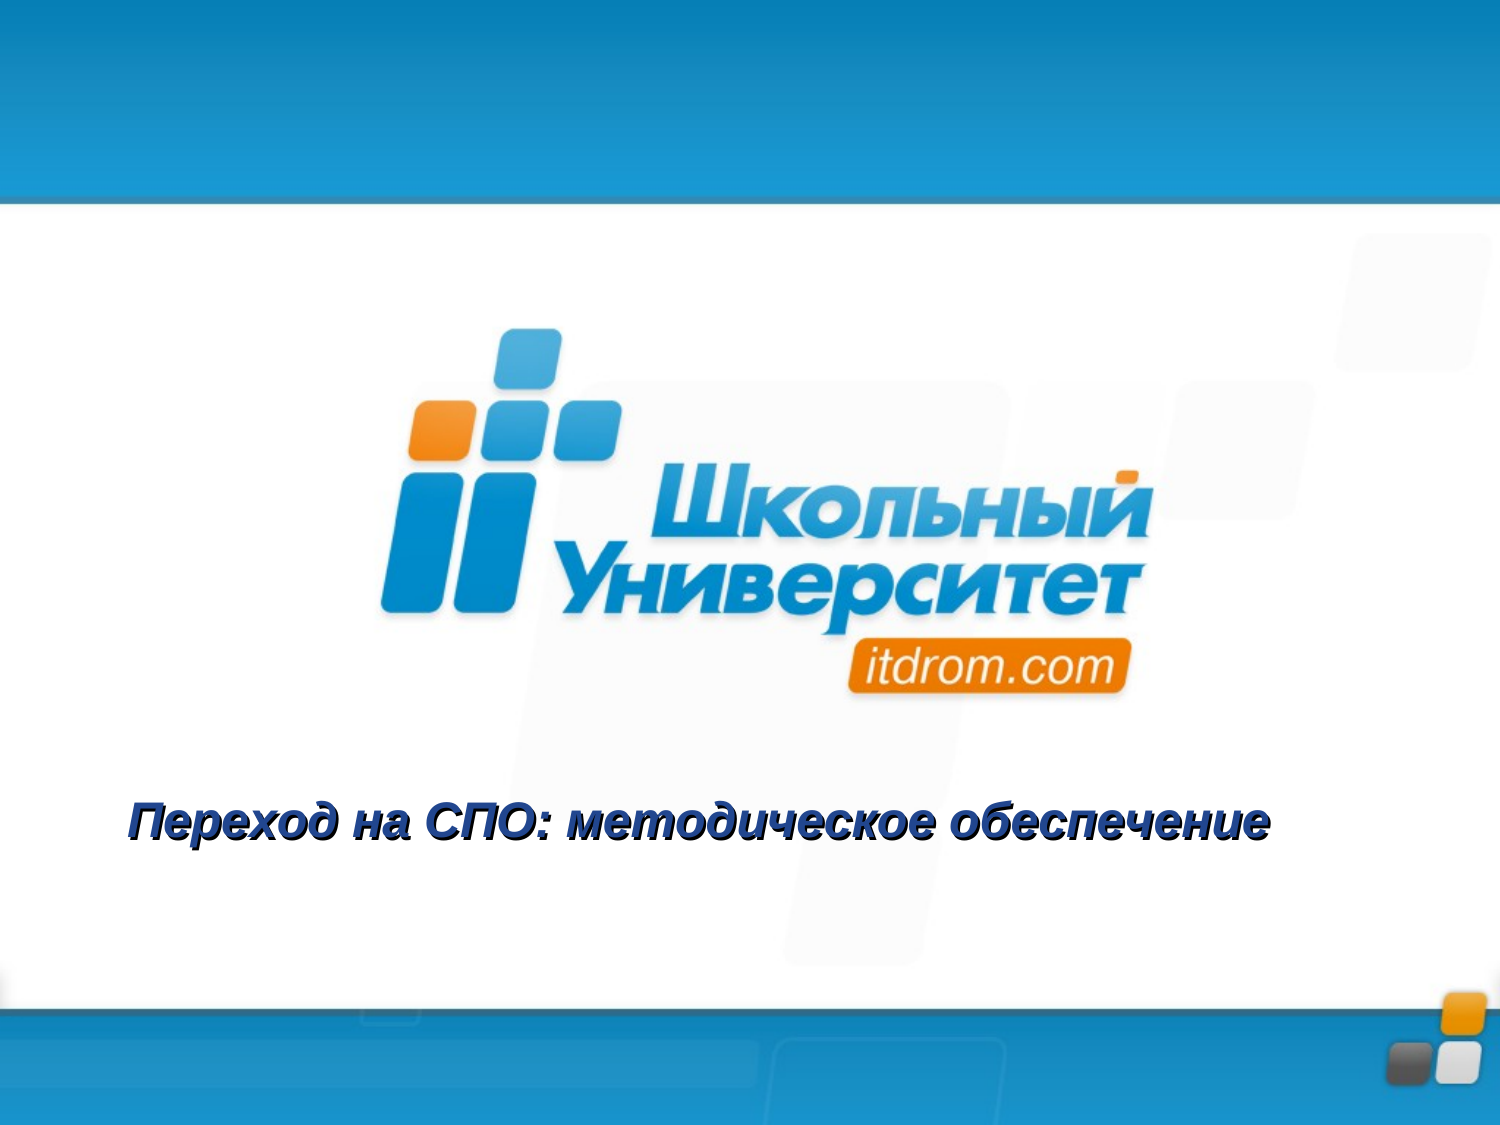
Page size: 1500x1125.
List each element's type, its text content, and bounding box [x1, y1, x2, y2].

picture [0, 55, 1500, 1125]
text_box Переход на СПО: методическое обеспечение [112, 786, 1388, 857]
